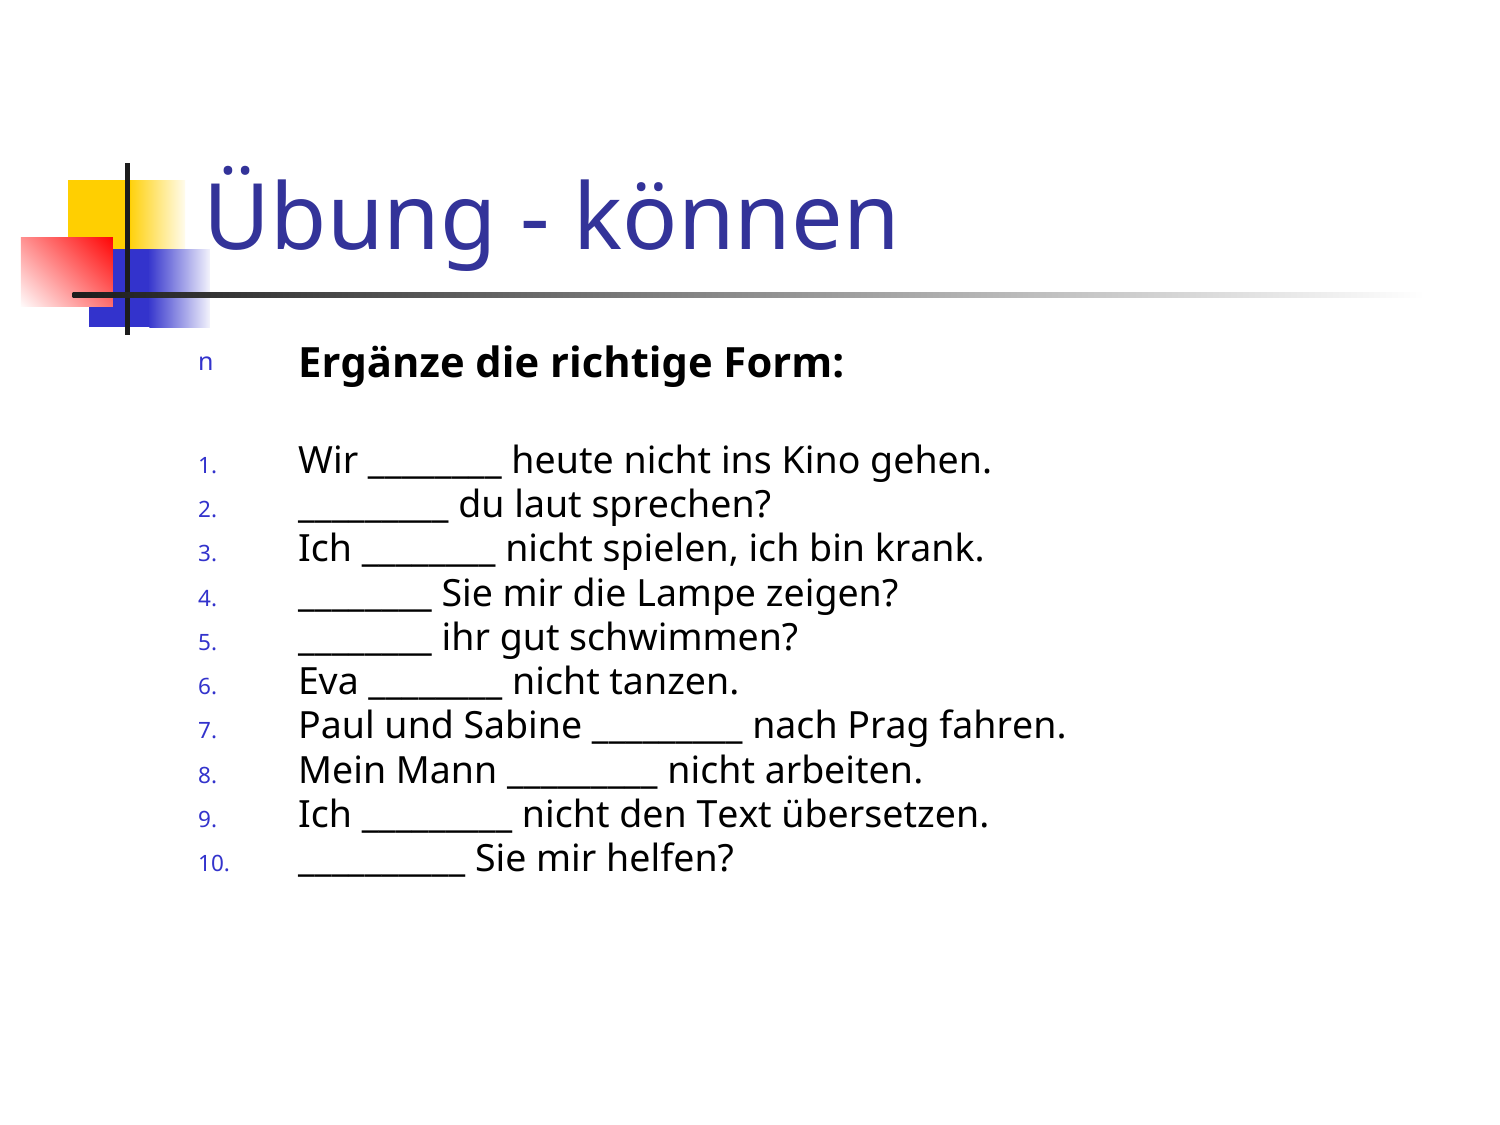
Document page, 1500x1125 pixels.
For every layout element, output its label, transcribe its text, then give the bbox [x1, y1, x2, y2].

title Übung - können [188, 35, 1468, 275]
list Ergänze die richtige Form: Wir ________ heute nicht ins Kino gehen. _________ du laut sprechen? Ich ________ nicht spielen, ich bin krank. ________ Sie mir die Lampe zeigen? ________ ihr gut schwimmen? Eva ________ nicht tanzen. Paul und Sabine _________ nach Prag fahren. Mein Mann _________ nicht arbeiten. Ich _________ nicht den Text übersetzen. __________ Sie mir helfen? [183, 338, 1164, 1014]
